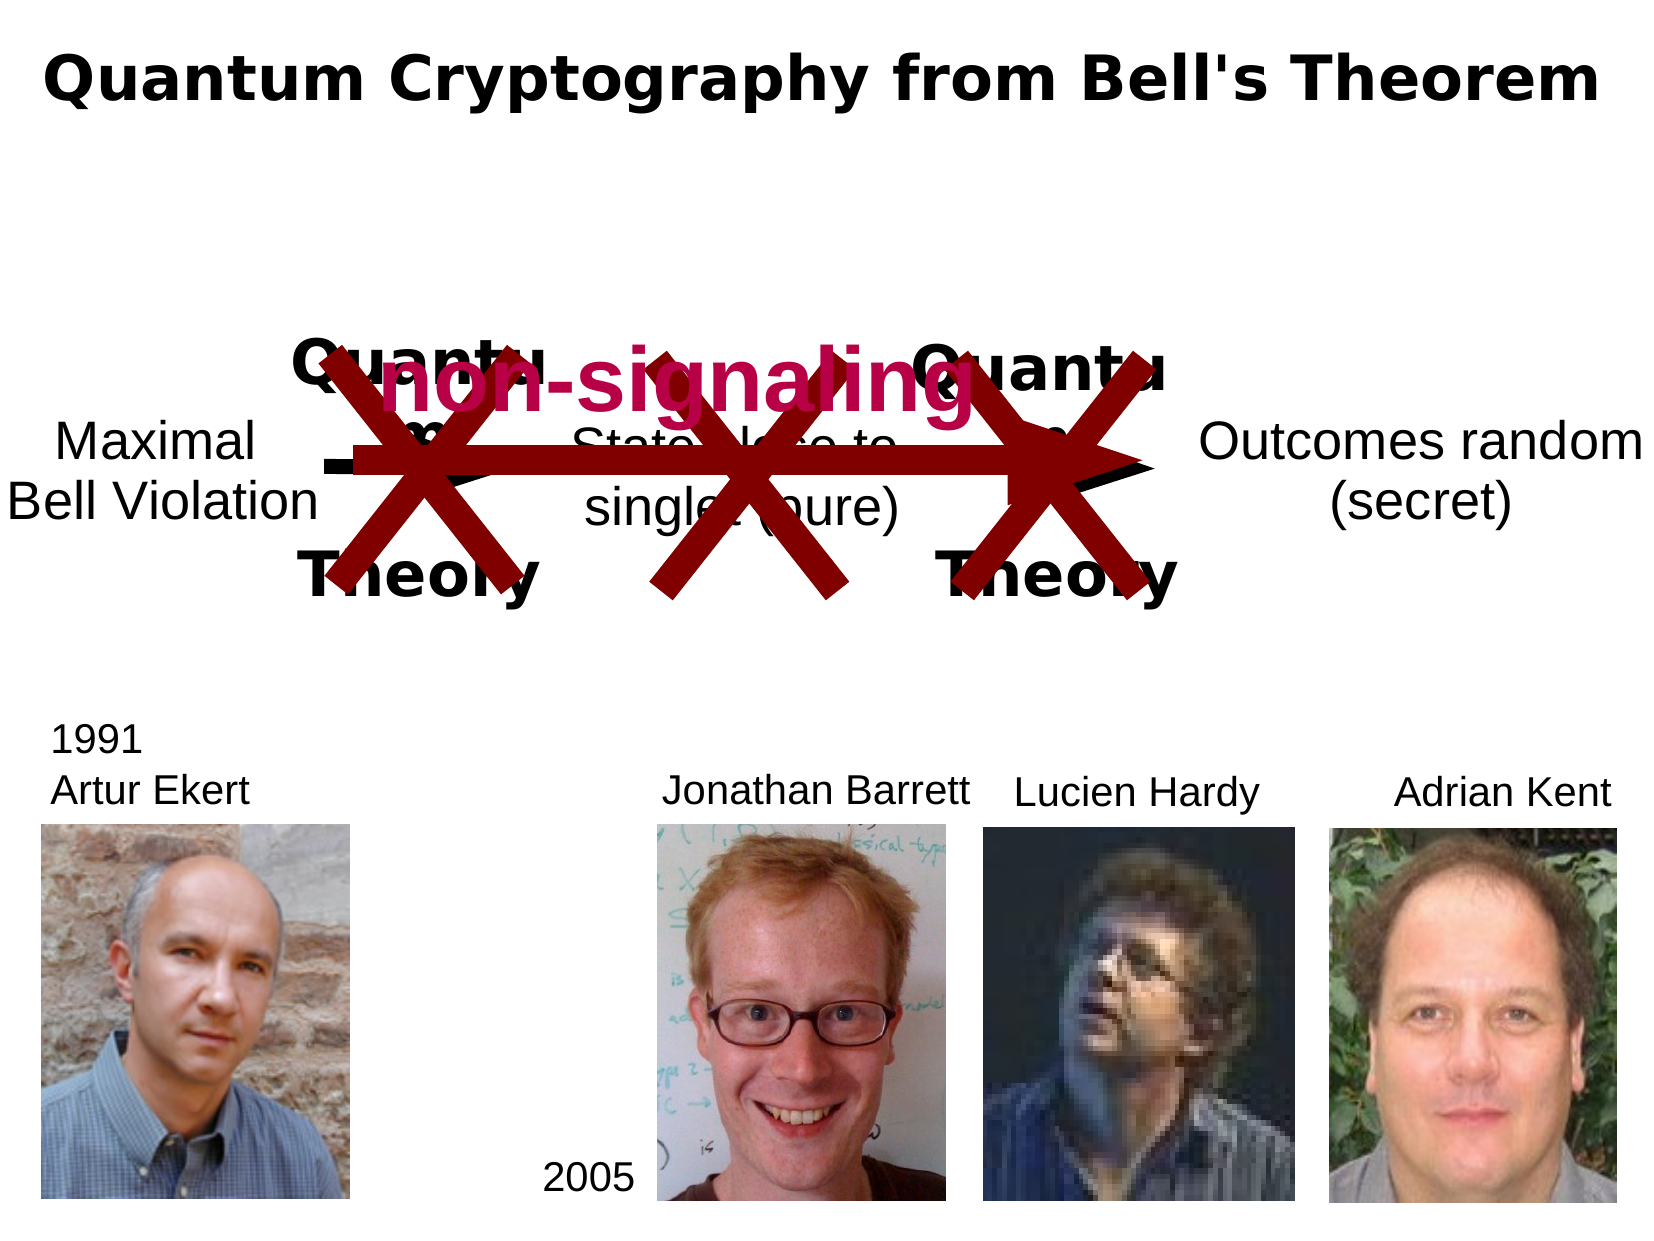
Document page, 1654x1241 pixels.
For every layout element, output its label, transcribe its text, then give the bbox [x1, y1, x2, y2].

text_box Quantum Cryptography from Bell's Theorem [28, 35, 1654, 146]
text_box Outcomes random (secret) [1129, 402, 1654, 539]
picture [983, 827, 1295, 1201]
text_box Adrian Kent [1379, 761, 1654, 878]
text_box Jonathan Barrett [647, 759, 1092, 876]
text_box Artur Ekert [35, 759, 307, 865]
text_box Theory [228, 516, 612, 635]
picture [41, 824, 350, 1199]
text_box 2005 [527, 1146, 695, 1241]
text_box Lucien Hardy [1092, 761, 1363, 877]
text_box Maximal Bell Violation [0, 402, 450, 539]
text_box Quantum [848, 309, 1232, 428]
text_box State close to singlet (pure) [450, 428, 1035, 545]
text_box Quantum [228, 303, 612, 422]
picture [657, 824, 946, 1201]
text_box Theory [866, 516, 1250, 635]
text_box non-signaling [362, 320, 994, 439]
text_box 1991 [35, 708, 185, 814]
picture [1329, 828, 1617, 1203]
